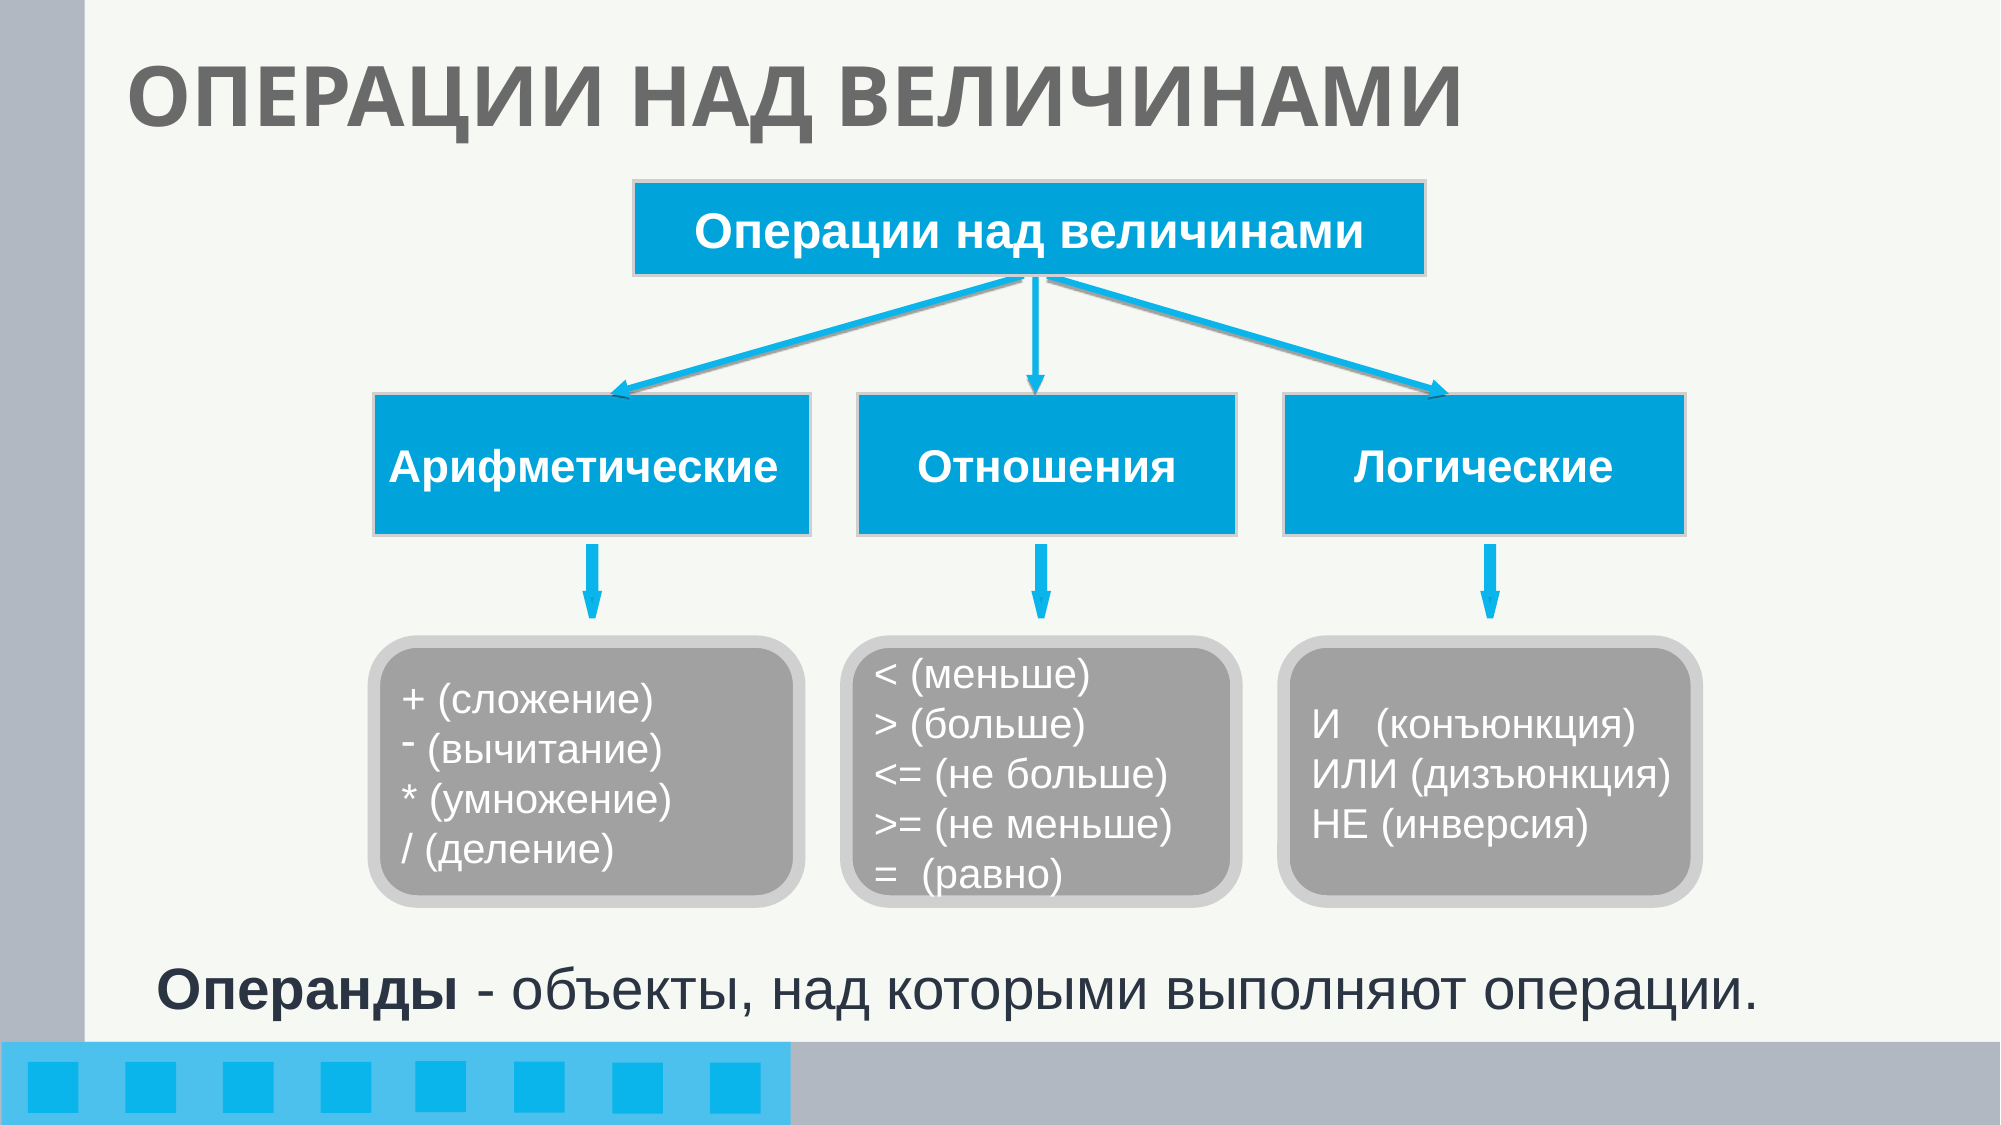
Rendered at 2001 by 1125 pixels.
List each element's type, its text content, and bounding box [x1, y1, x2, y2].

text_box Отношения [857, 393, 1237, 536]
text_box И (конъюнкция) ИЛИ (дизъюнкция) НЕ (инверсия) [1283, 641, 1697, 902]
title ОПЕРАЦИИ НАД ВЕЛИЧИНАМИ [110, 0, 1892, 208]
text_box Арифметические [373, 393, 811, 536]
text_box Операции над величинами [633, 208, 1426, 276]
text_box [1484, 547, 1496, 618]
text_box Операнды - объекты, над которыми выполняют операции. [138, 944, 1921, 1029]
text_box < (меньше) > (больше) <= (не больше) >= (не меньше) = (равно) [846, 641, 1237, 902]
text_box + (сложение) (вычитание) * (умножение) / (деление) [373, 641, 800, 902]
text_box [586, 547, 599, 618]
text_box [1035, 547, 1048, 618]
text_box Логические [1283, 393, 1686, 536]
